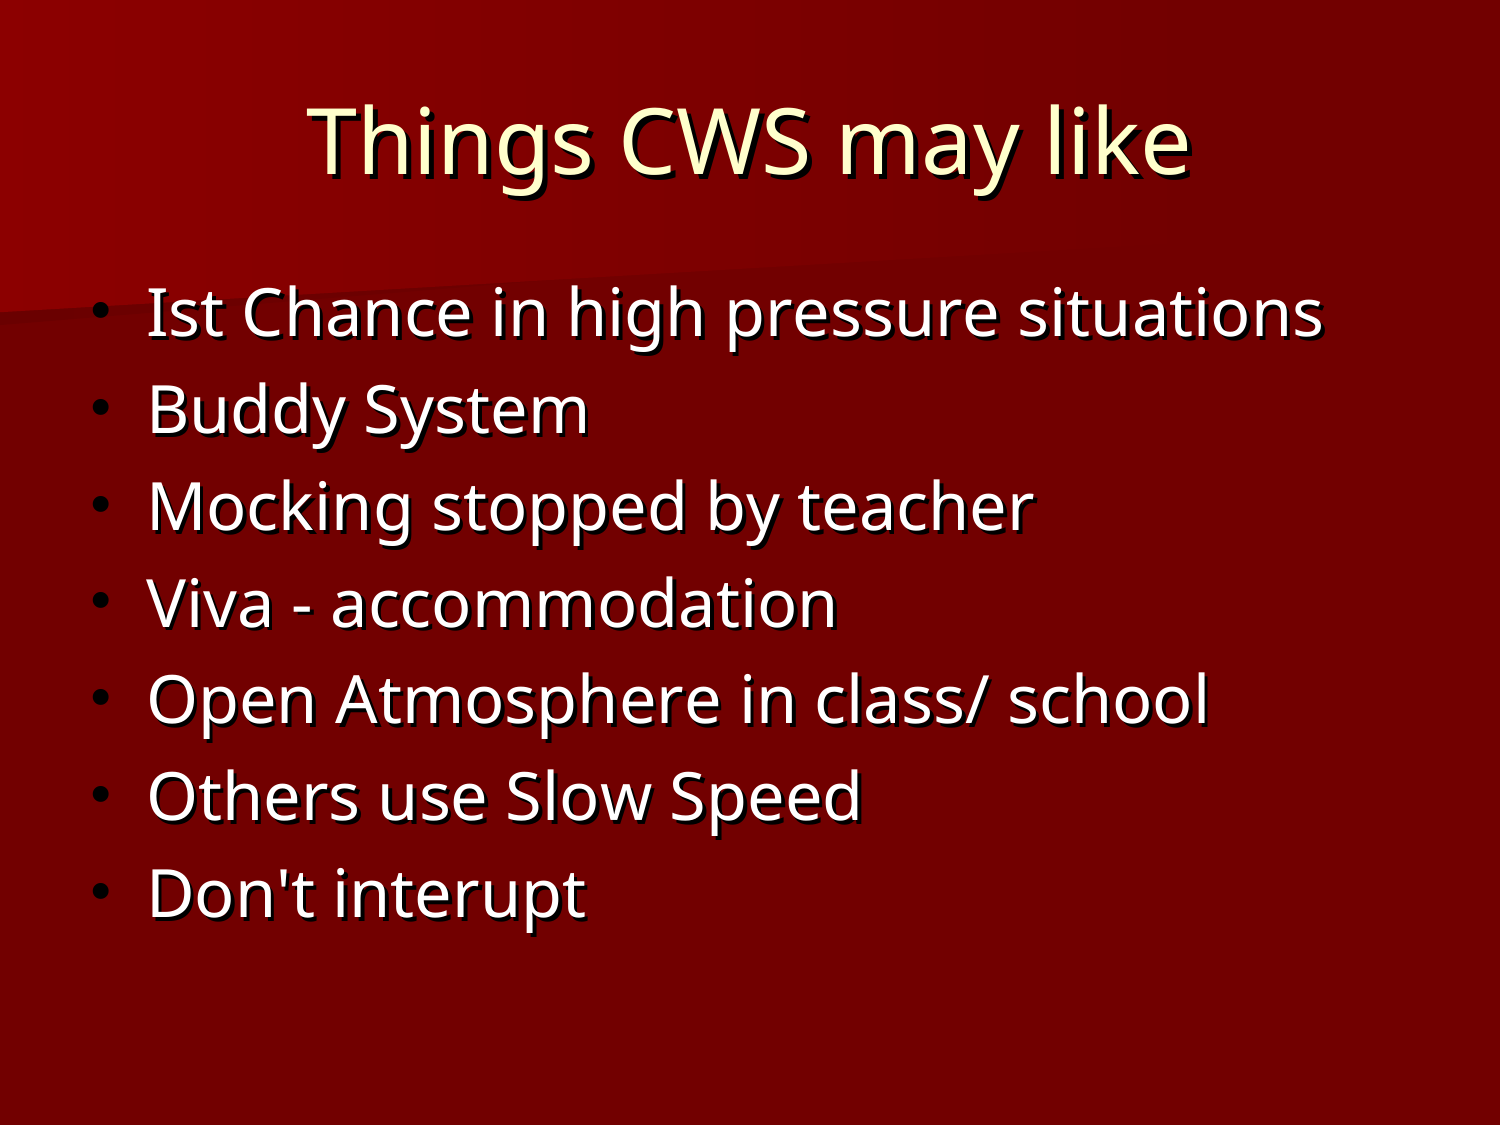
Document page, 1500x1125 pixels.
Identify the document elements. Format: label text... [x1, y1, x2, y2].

title Things CWS may like [75, 27, 1424, 249]
list Ist Chance in high pressure situations Buddy System Mocking stopped by teacher Viva - accommodation Open Atmosphere in class/ school Others use Slow Speed Don't interupt [75, 262, 1424, 1006]
